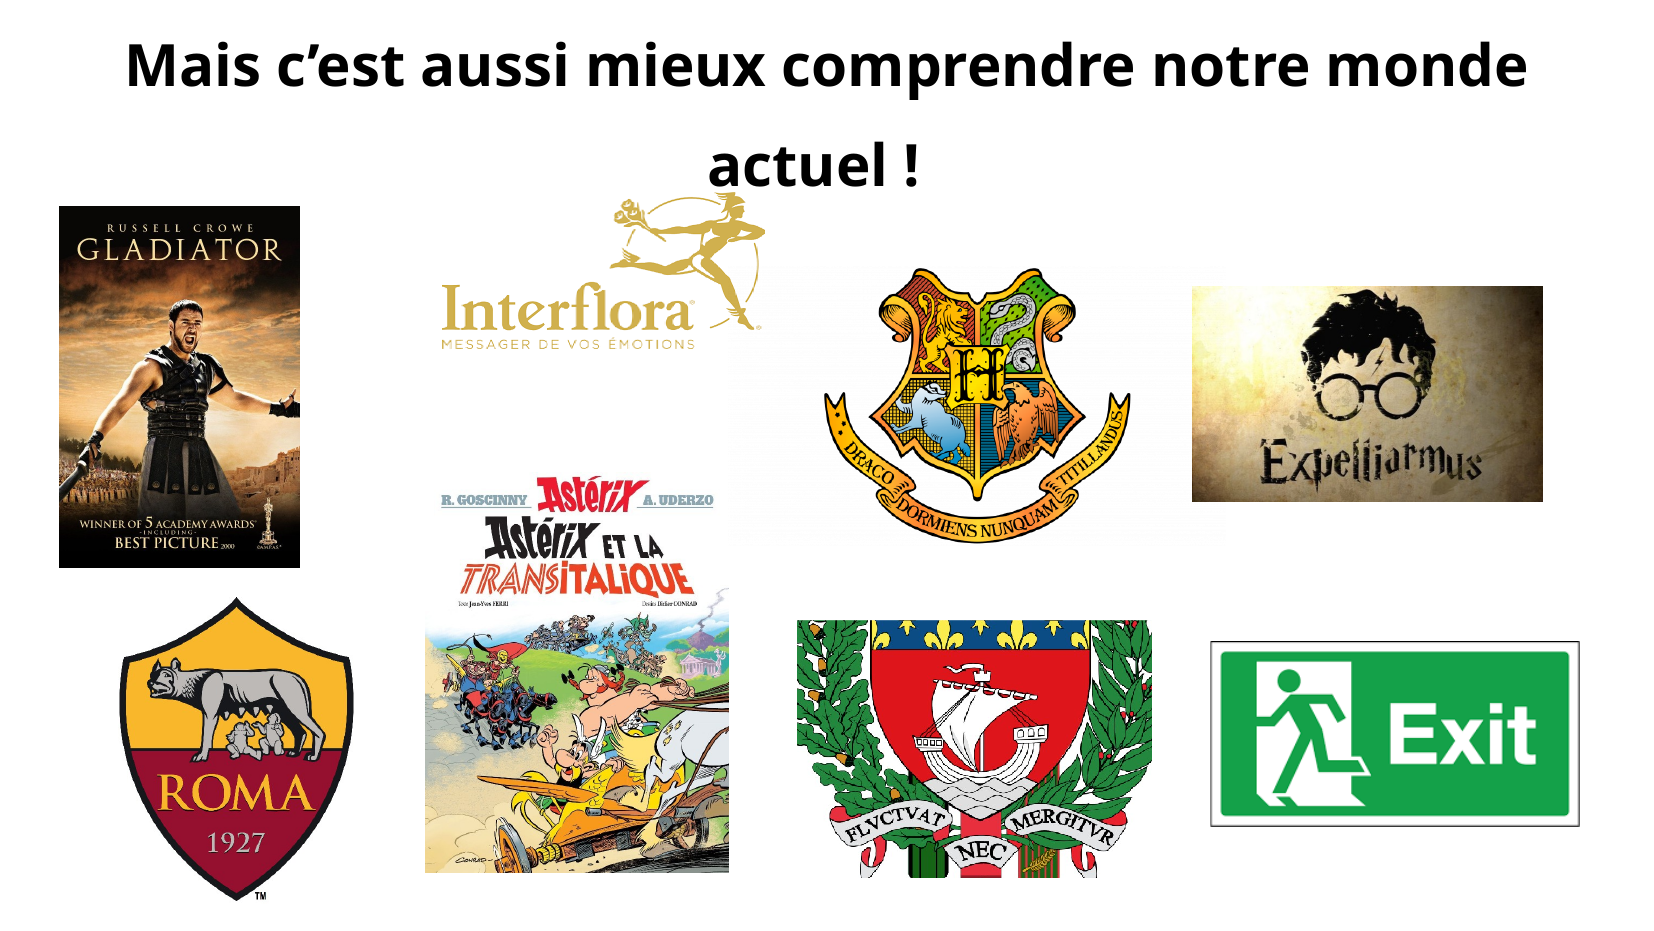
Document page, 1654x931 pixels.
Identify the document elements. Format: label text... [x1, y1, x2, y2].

picture [425, 192, 1543, 873]
picture [118, 597, 355, 904]
picture [797, 620, 1152, 878]
picture [1210, 641, 1580, 827]
title Mais c’est aussi mieux comprendre notre monde actuel ! [82, 37, 1571, 193]
picture [59, 206, 300, 568]
